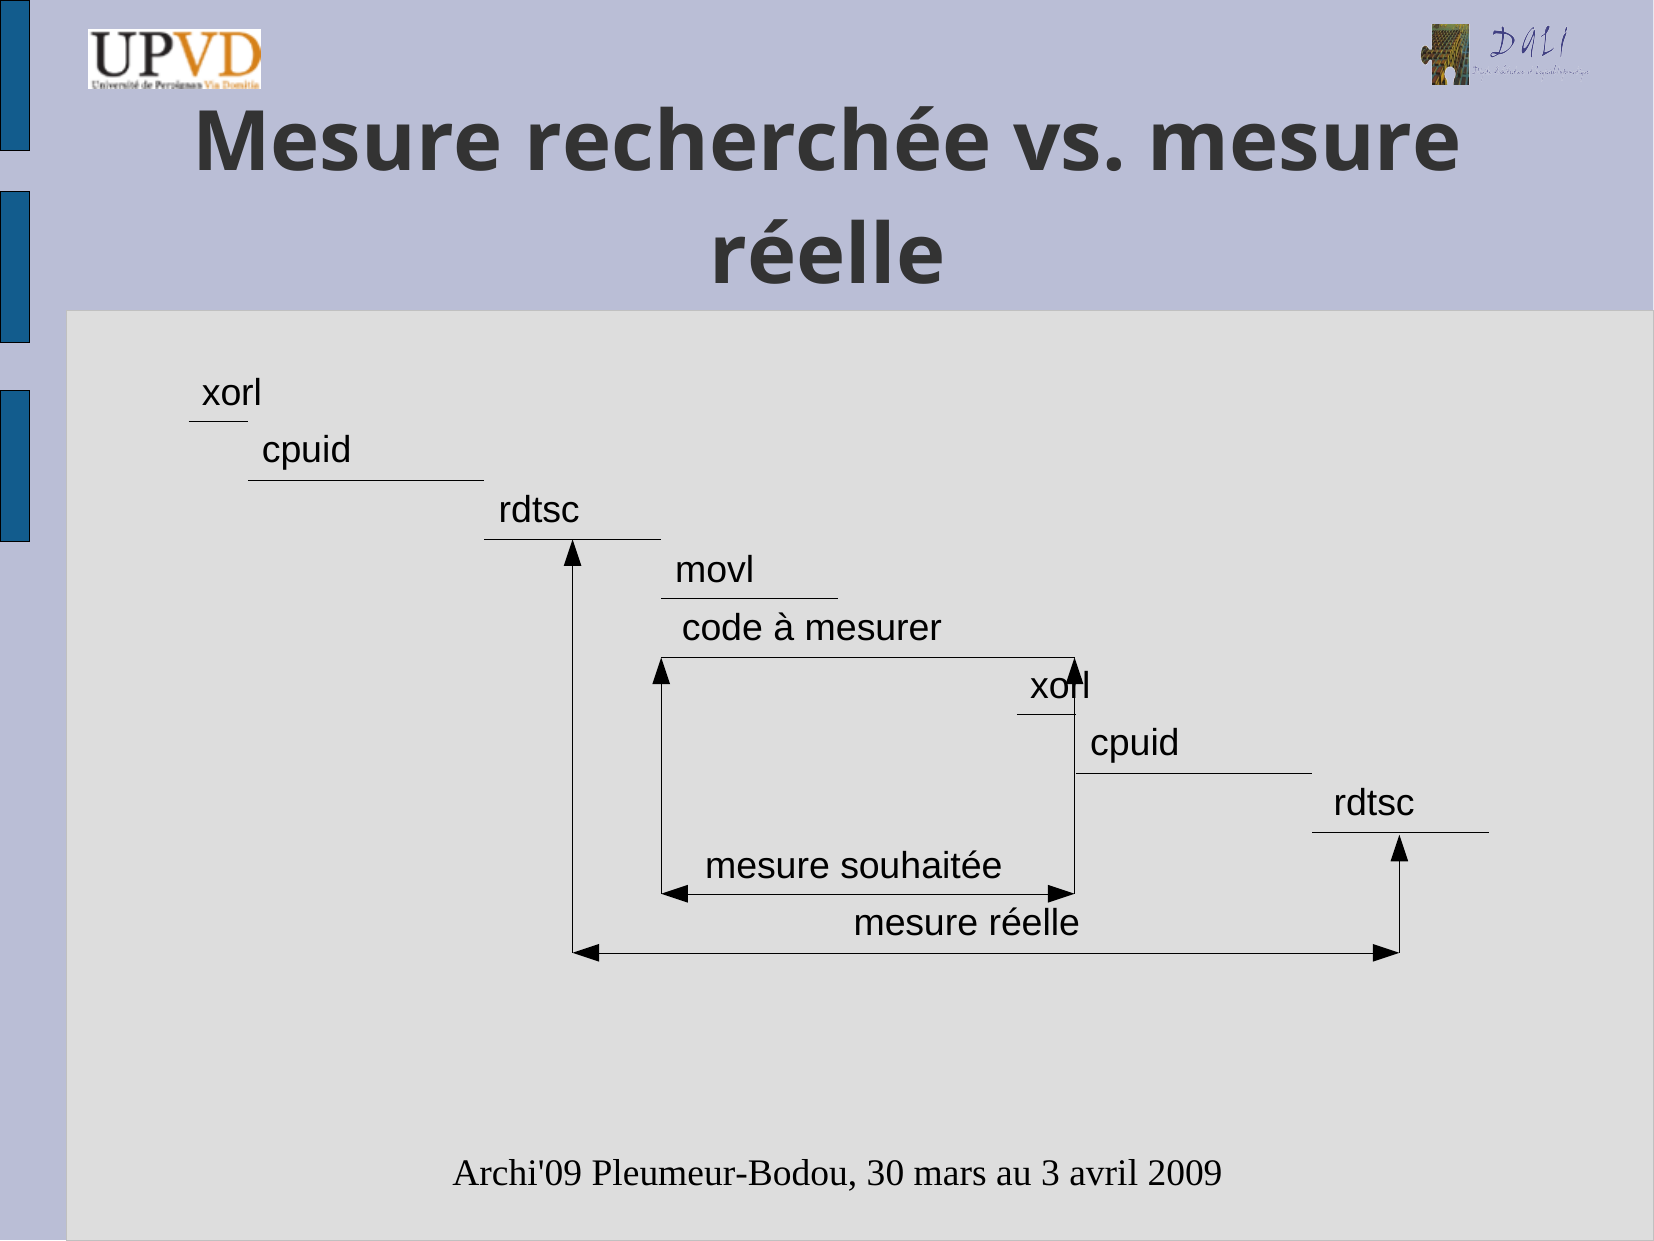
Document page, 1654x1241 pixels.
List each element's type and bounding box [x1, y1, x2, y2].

chart [46, 0, 1654, 1241]
